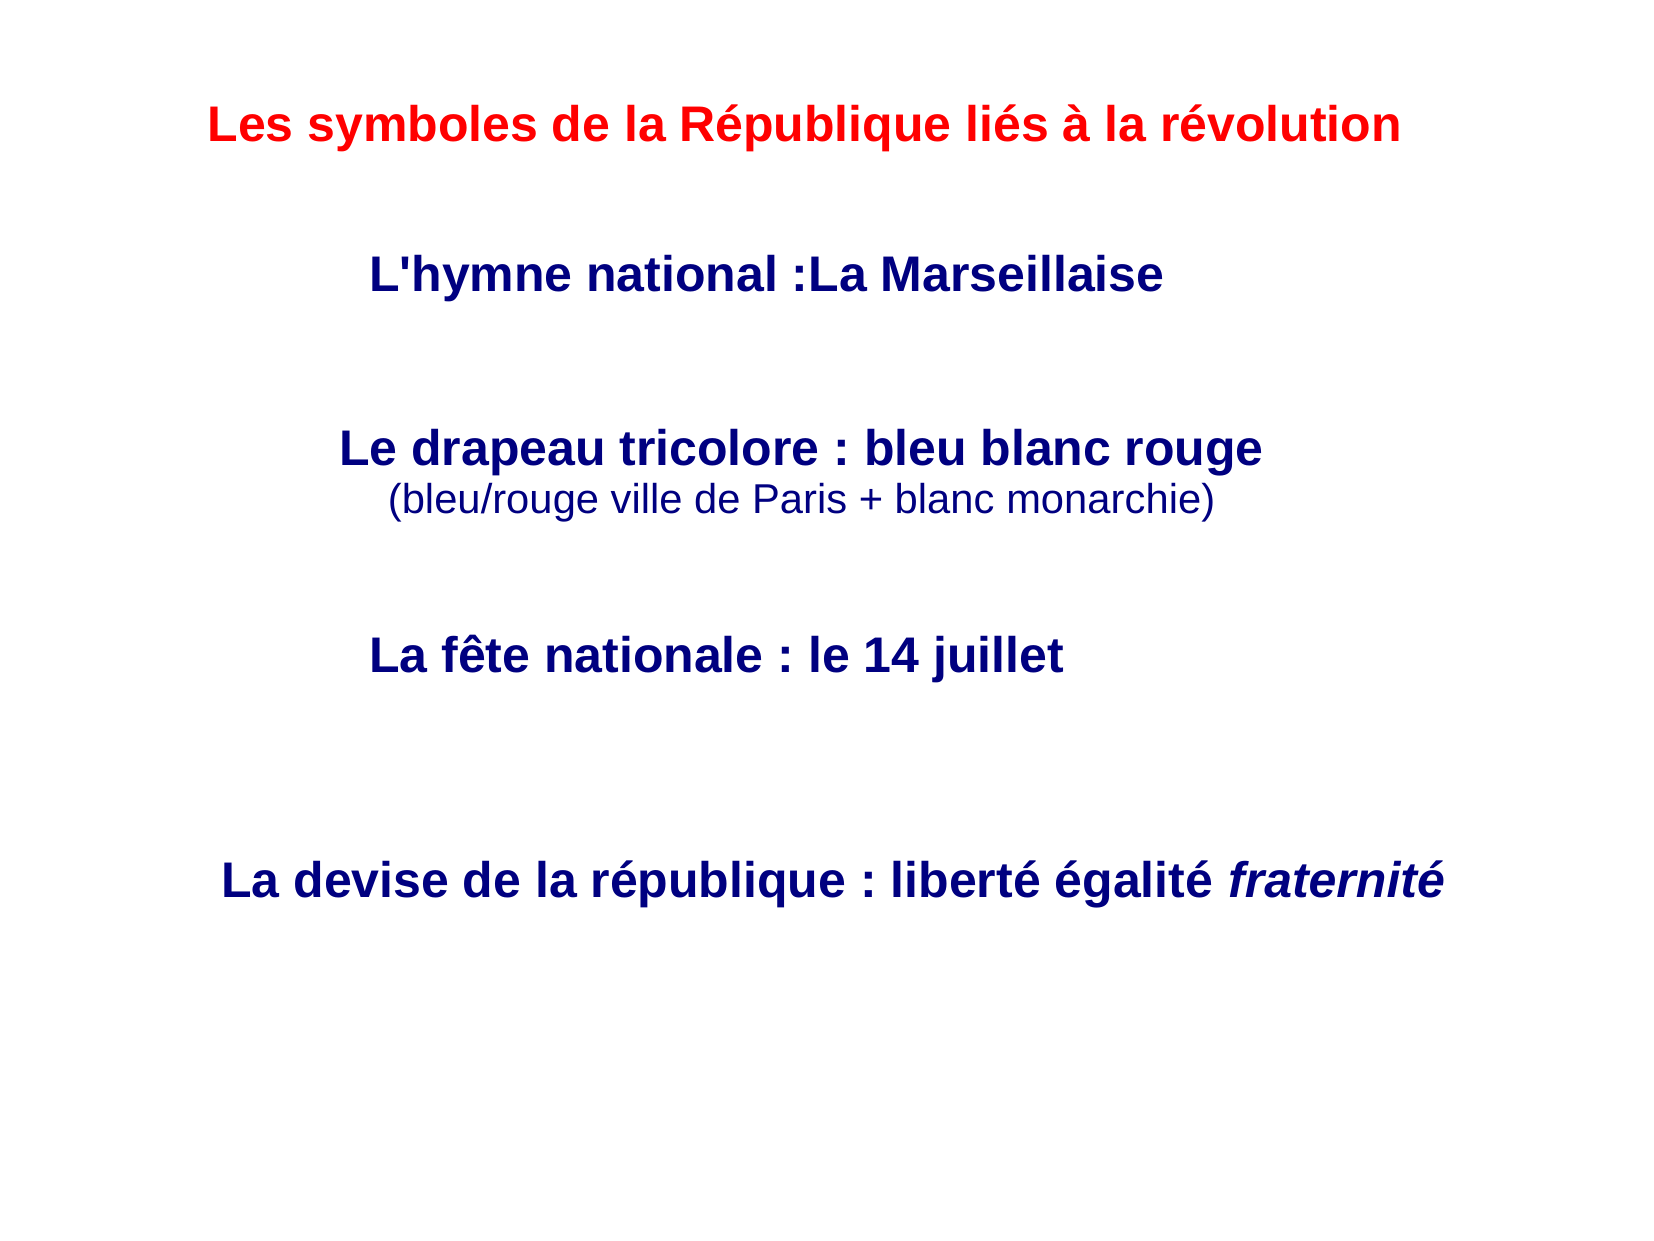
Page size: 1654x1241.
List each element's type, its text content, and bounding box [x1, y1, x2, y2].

text_box Le drapeau tricolore : bleu blanc rouge (bleu/rouge ville de Paris + blanc monarchie) [156, 370, 1447, 532]
text_box La devise de la république : liberté égalité fraternité [206, 760, 1477, 945]
text_box Les symboles de la République liés à la révolution [192, 88, 1418, 161]
text_box La fête nationale : le 14 juillet [354, 620, 1253, 692]
text_box L'hymne national :La Marseillaise [354, 238, 1447, 311]
